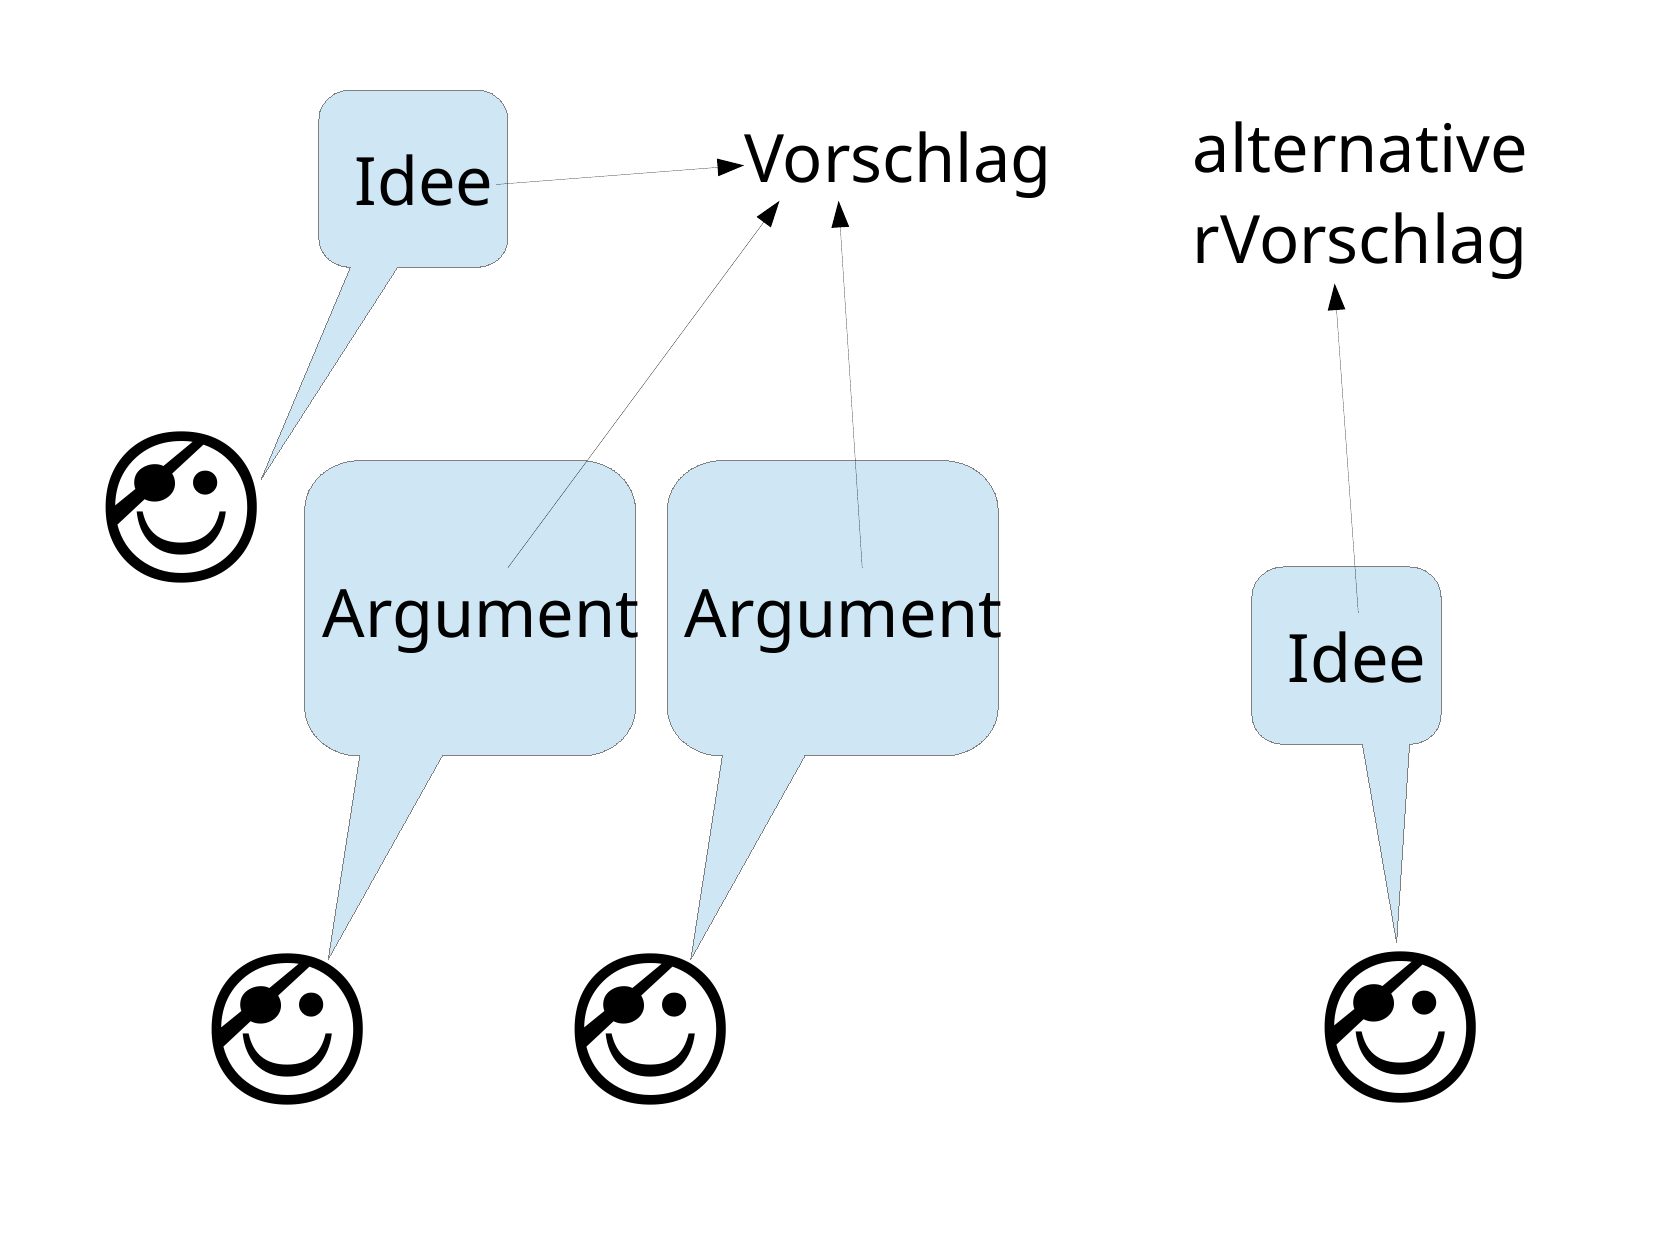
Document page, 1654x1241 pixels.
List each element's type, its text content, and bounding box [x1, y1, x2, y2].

text_box Argument [685, 567, 1040, 656]
text_box [1251, 566, 1442, 943]
text_box [510, 461, 636, 567]
text_box  [188, 956, 388, 1172]
text_box Argument [322, 567, 667, 656]
text_box  [551, 956, 751, 1172]
text_box [667, 460, 999, 956]
text_box  [82, 434, 282, 650]
text_box  [1301, 954, 1501, 1170]
text_box [261, 90, 508, 480]
text_box Idee [1287, 612, 1430, 701]
text_box Idee [354, 135, 497, 224]
text_box [304, 460, 636, 956]
text_box Vorschlag [744, 113, 1099, 201]
text_box [856, 460, 999, 567]
text_box alternativerVorschlag [1192, 113, 1548, 272]
